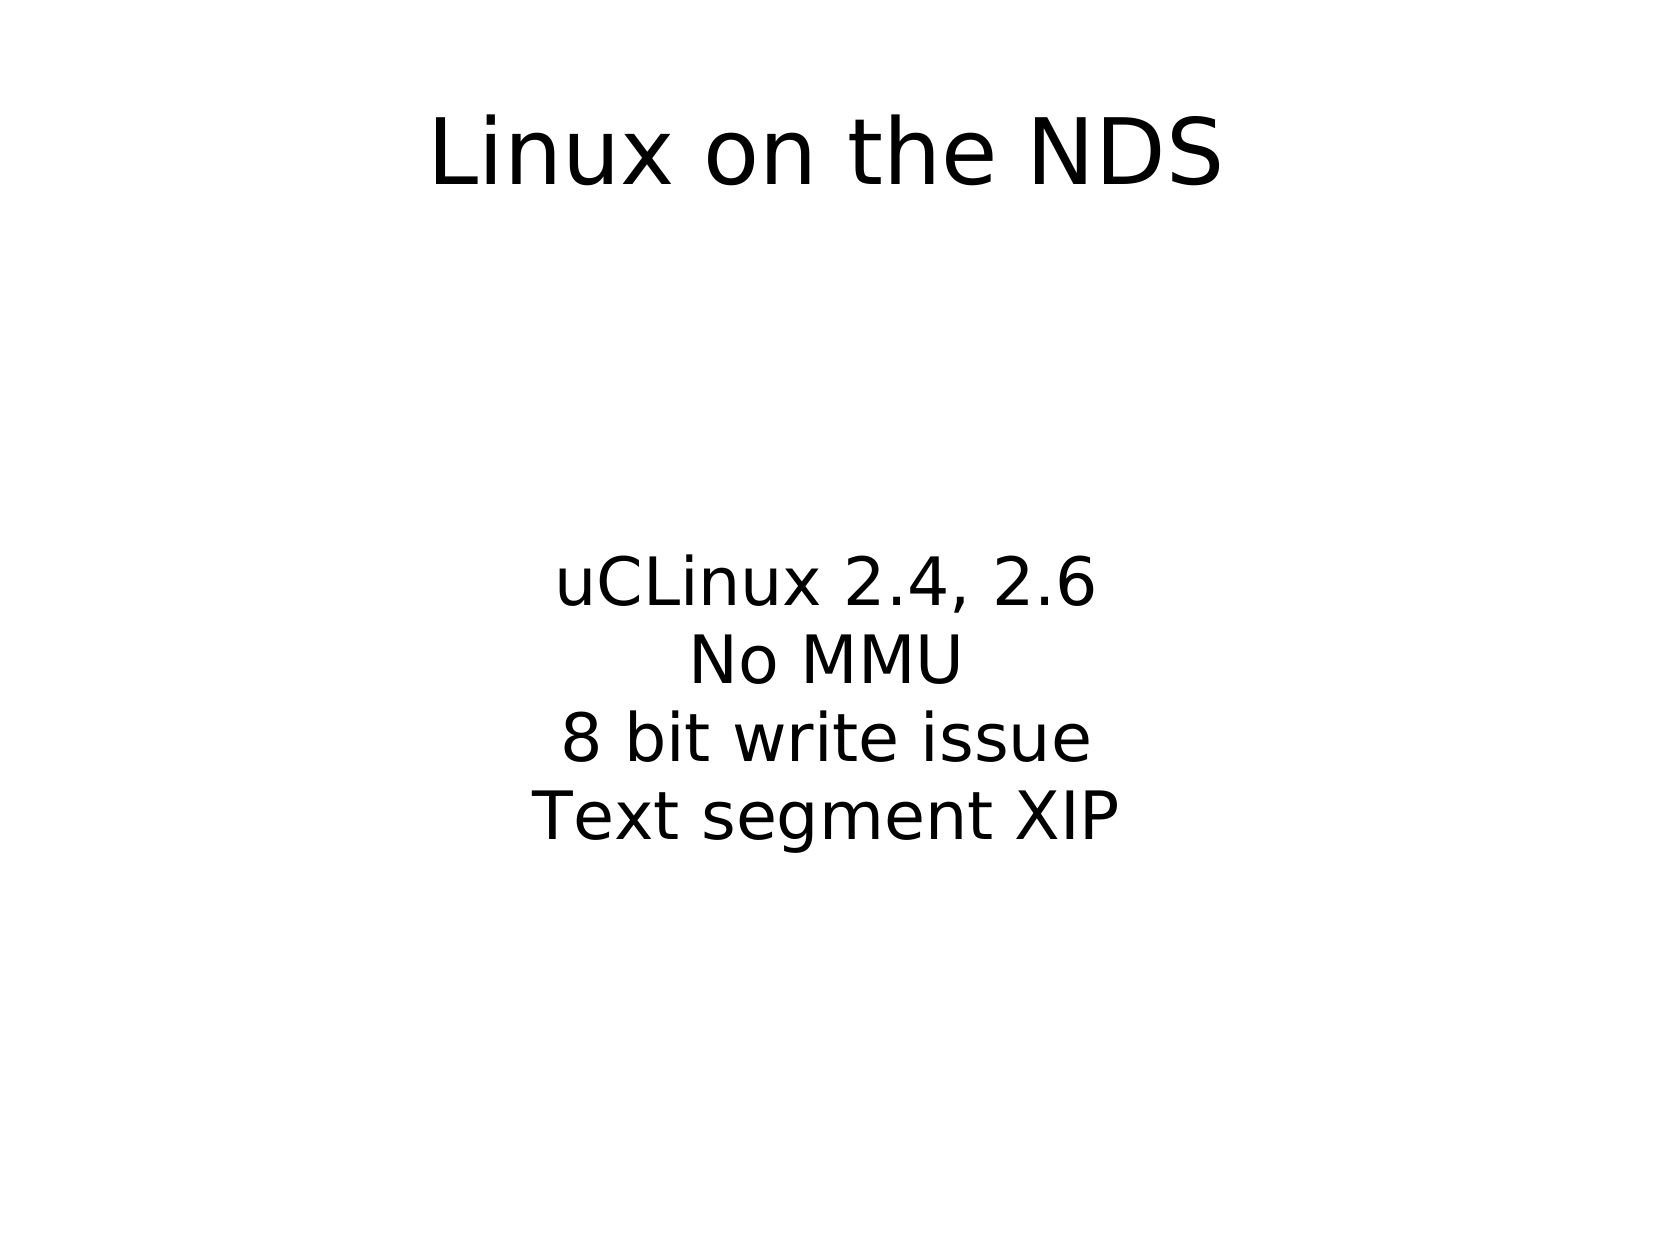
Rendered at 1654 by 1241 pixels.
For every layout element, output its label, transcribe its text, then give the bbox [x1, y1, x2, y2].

title Linux on the NDS [82, 56, 1571, 250]
subtitle uCLinux 2.4, 2.6 No MMU 8 bit write issue Text segment XIP [82, 297, 1571, 1102]
